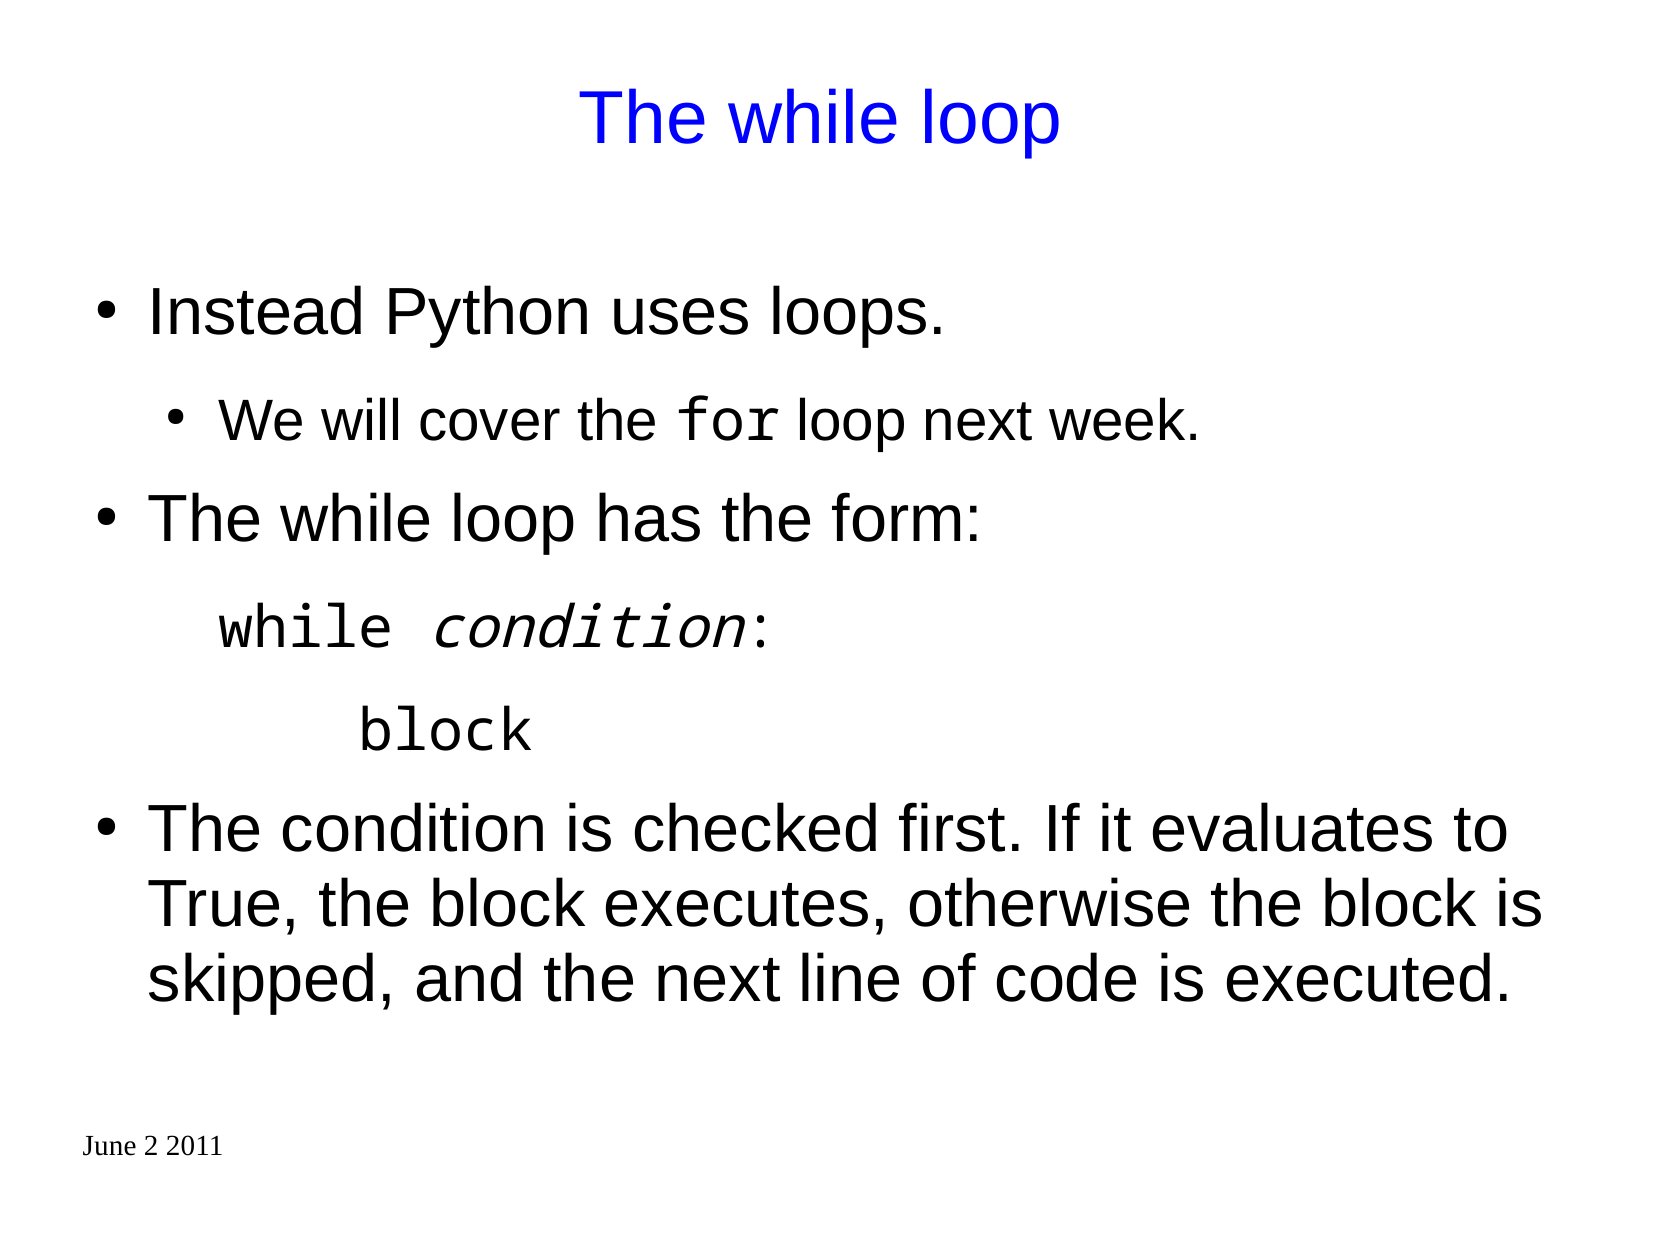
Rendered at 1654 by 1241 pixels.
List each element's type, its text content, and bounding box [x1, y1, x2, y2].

title The while loop [76, 58, 1565, 178]
list Instead Python uses loops. We will cover the for loop next week. The while loop has the form: while condition: block The condition is checked first. If it evaluates to True, the block executes, otherwise the block is skipped, and the next line of code is executed. [76, 274, 1565, 1093]
